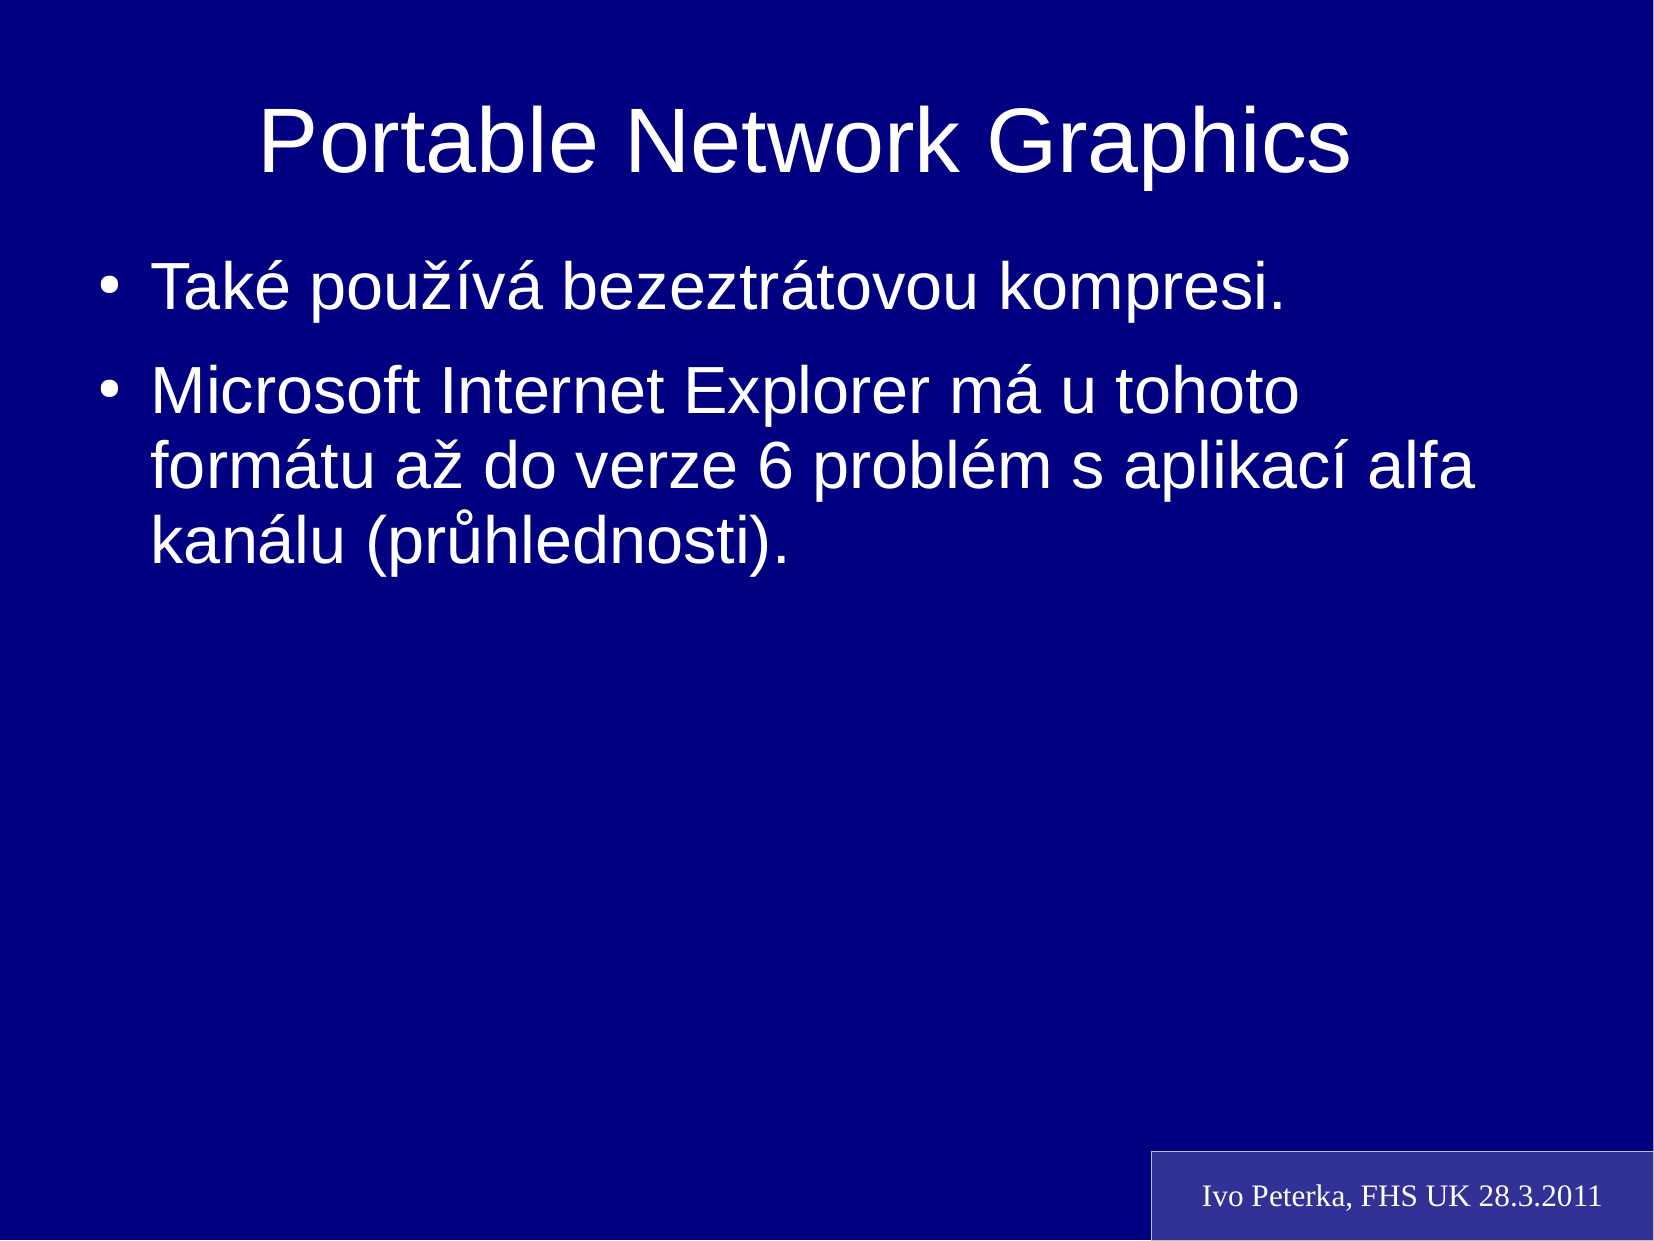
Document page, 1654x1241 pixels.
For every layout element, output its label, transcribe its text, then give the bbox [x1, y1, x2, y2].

list Také používá bezeztrátovou kompresi. Microsoft Internet Explorer má u tohoto formátu až do verze 6 problém s aplikací alfa kanálu (průhlednosti). [79, 248, 1515, 951]
title Portable Network Graphics [88, 59, 1524, 222]
